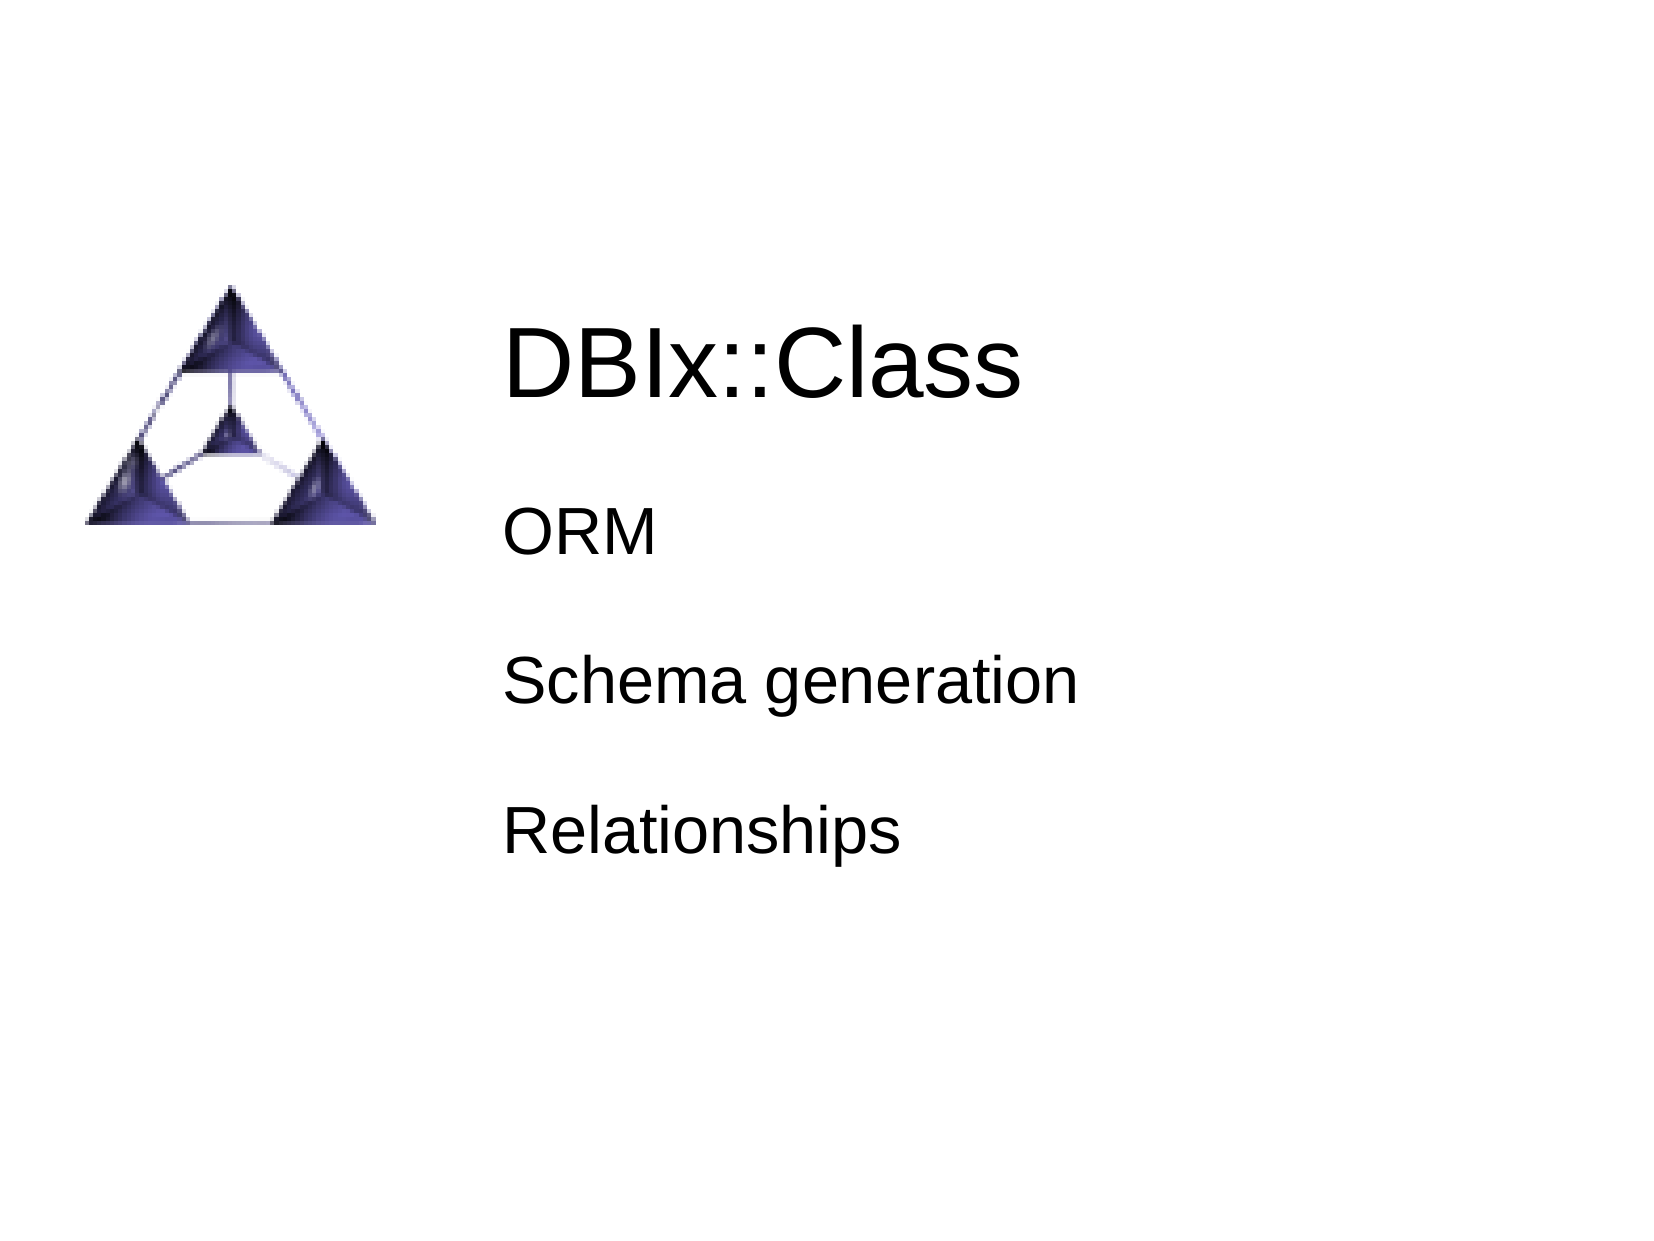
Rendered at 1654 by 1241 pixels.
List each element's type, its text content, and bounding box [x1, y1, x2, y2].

text_box DBIx::Class ORM Schema generation Relationships [487, 300, 1538, 938]
picture [85, 285, 376, 526]
